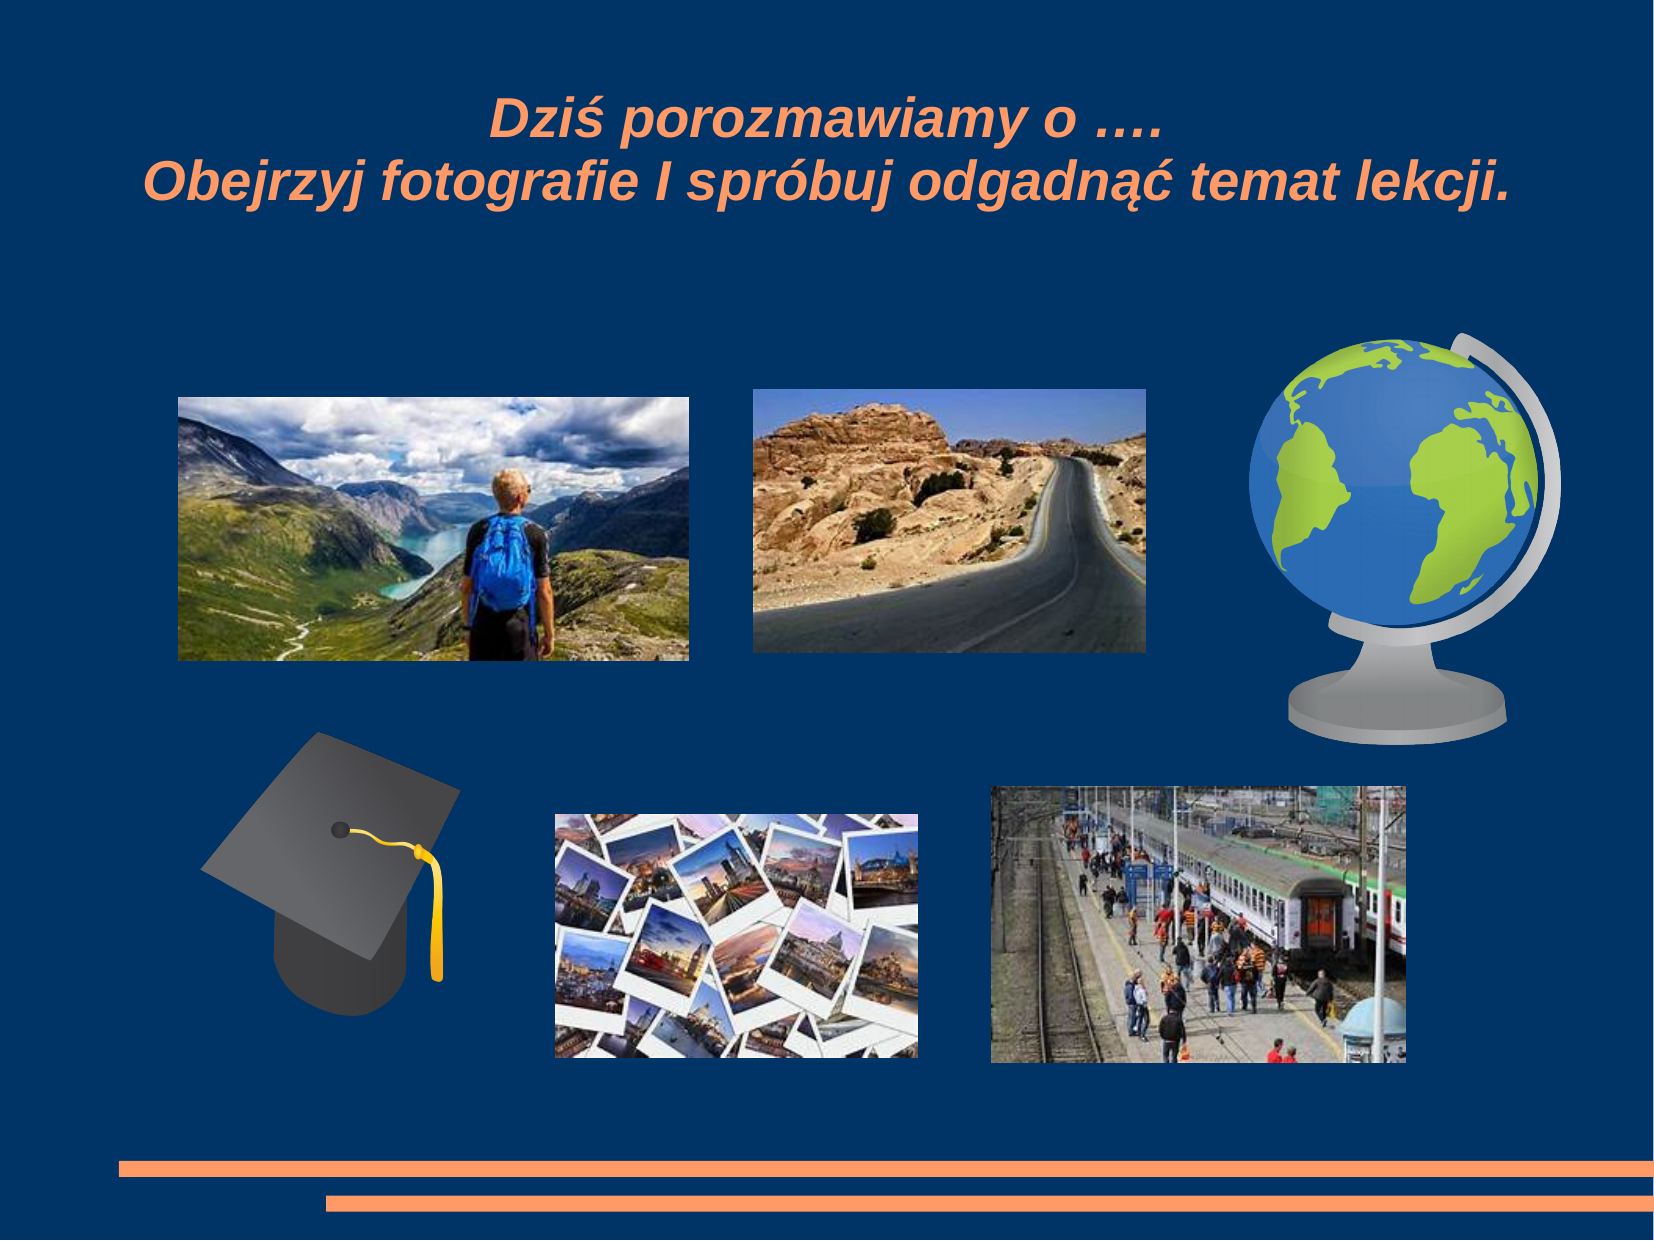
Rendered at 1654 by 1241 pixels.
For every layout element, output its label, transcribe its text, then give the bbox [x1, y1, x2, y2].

picture [555, 814, 918, 1058]
picture [200, 732, 461, 1016]
picture [1249, 333, 1561, 745]
picture [178, 397, 689, 661]
title Dziś porozmawiamy o …. Obejrzyj fotografie I spróbuj odgadnąć temat lekcji. [121, 46, 1534, 254]
picture [753, 389, 1146, 653]
picture [991, 786, 1406, 1063]
